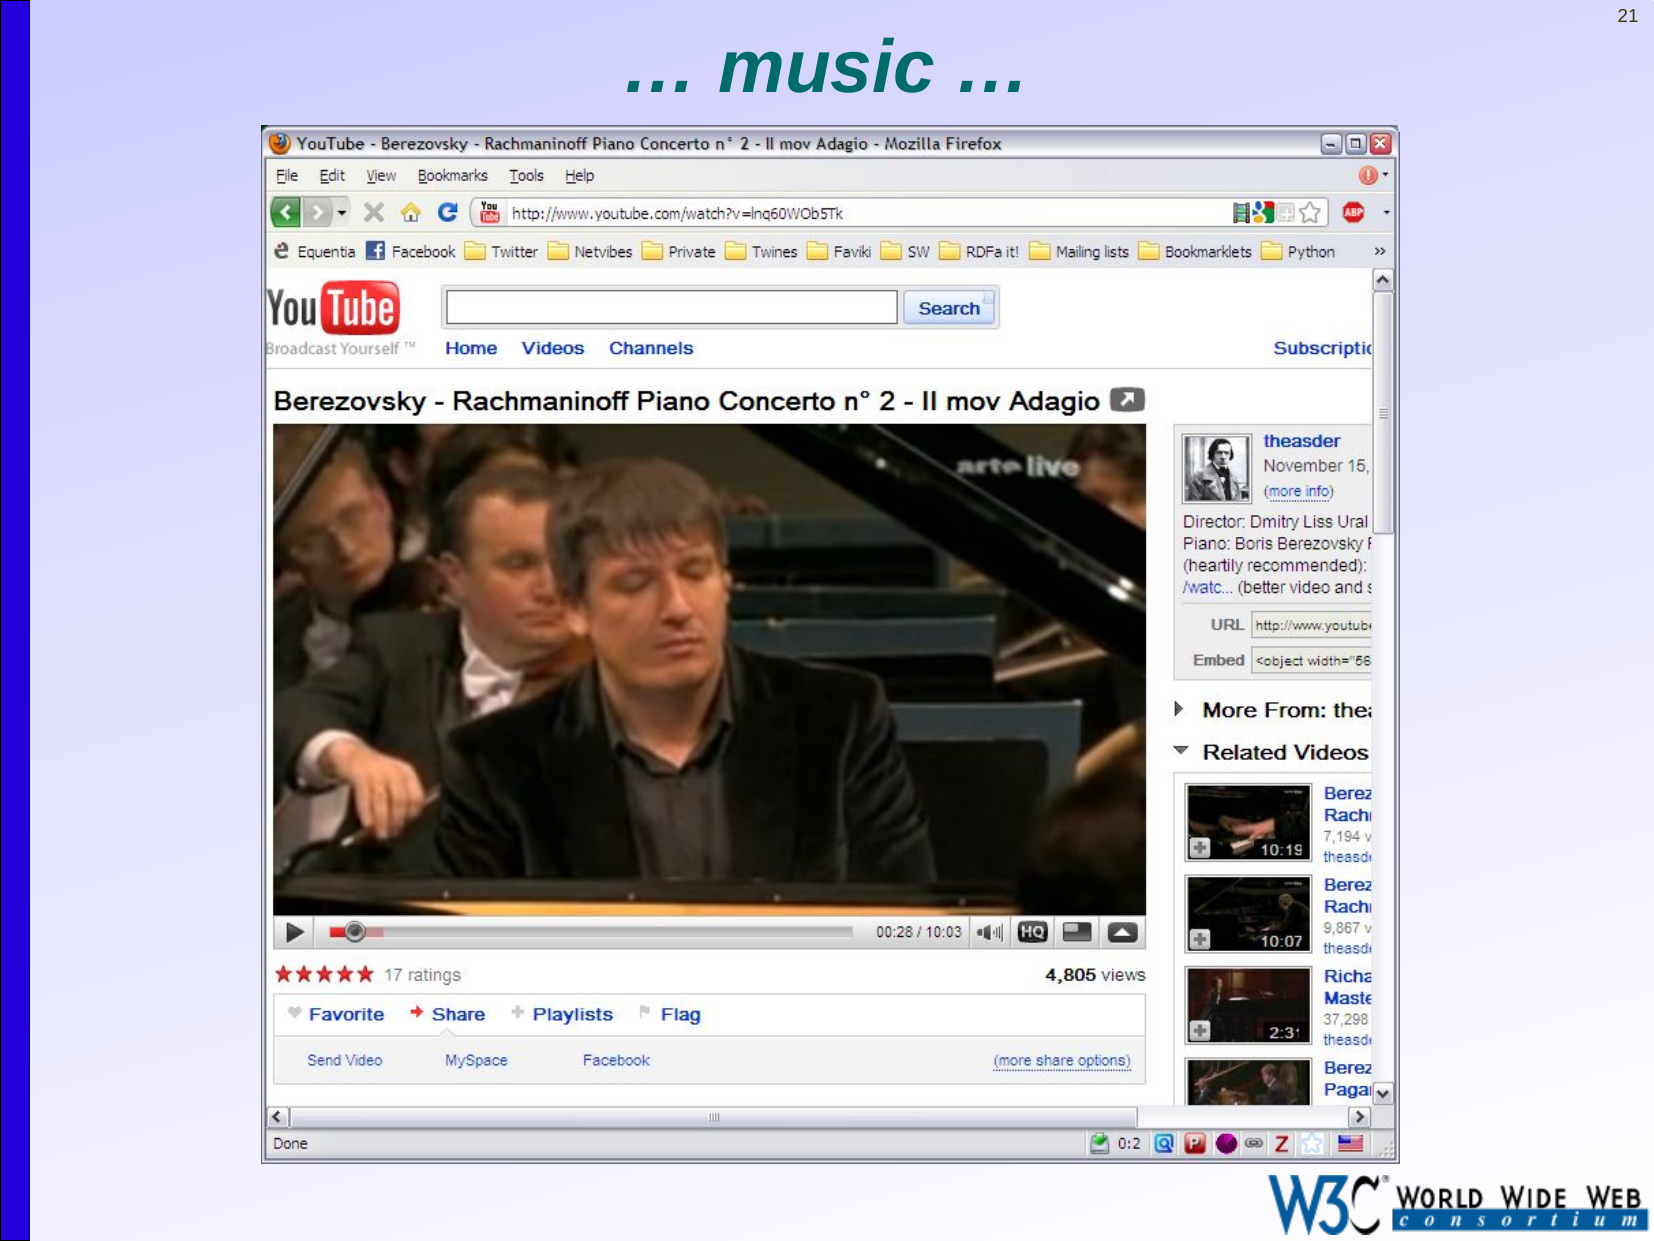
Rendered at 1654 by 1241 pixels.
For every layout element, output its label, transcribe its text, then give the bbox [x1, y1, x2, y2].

picture [1263, 1175, 1654, 1235]
picture [261, 125, 1400, 1164]
title … music … [0, 5, 1654, 125]
